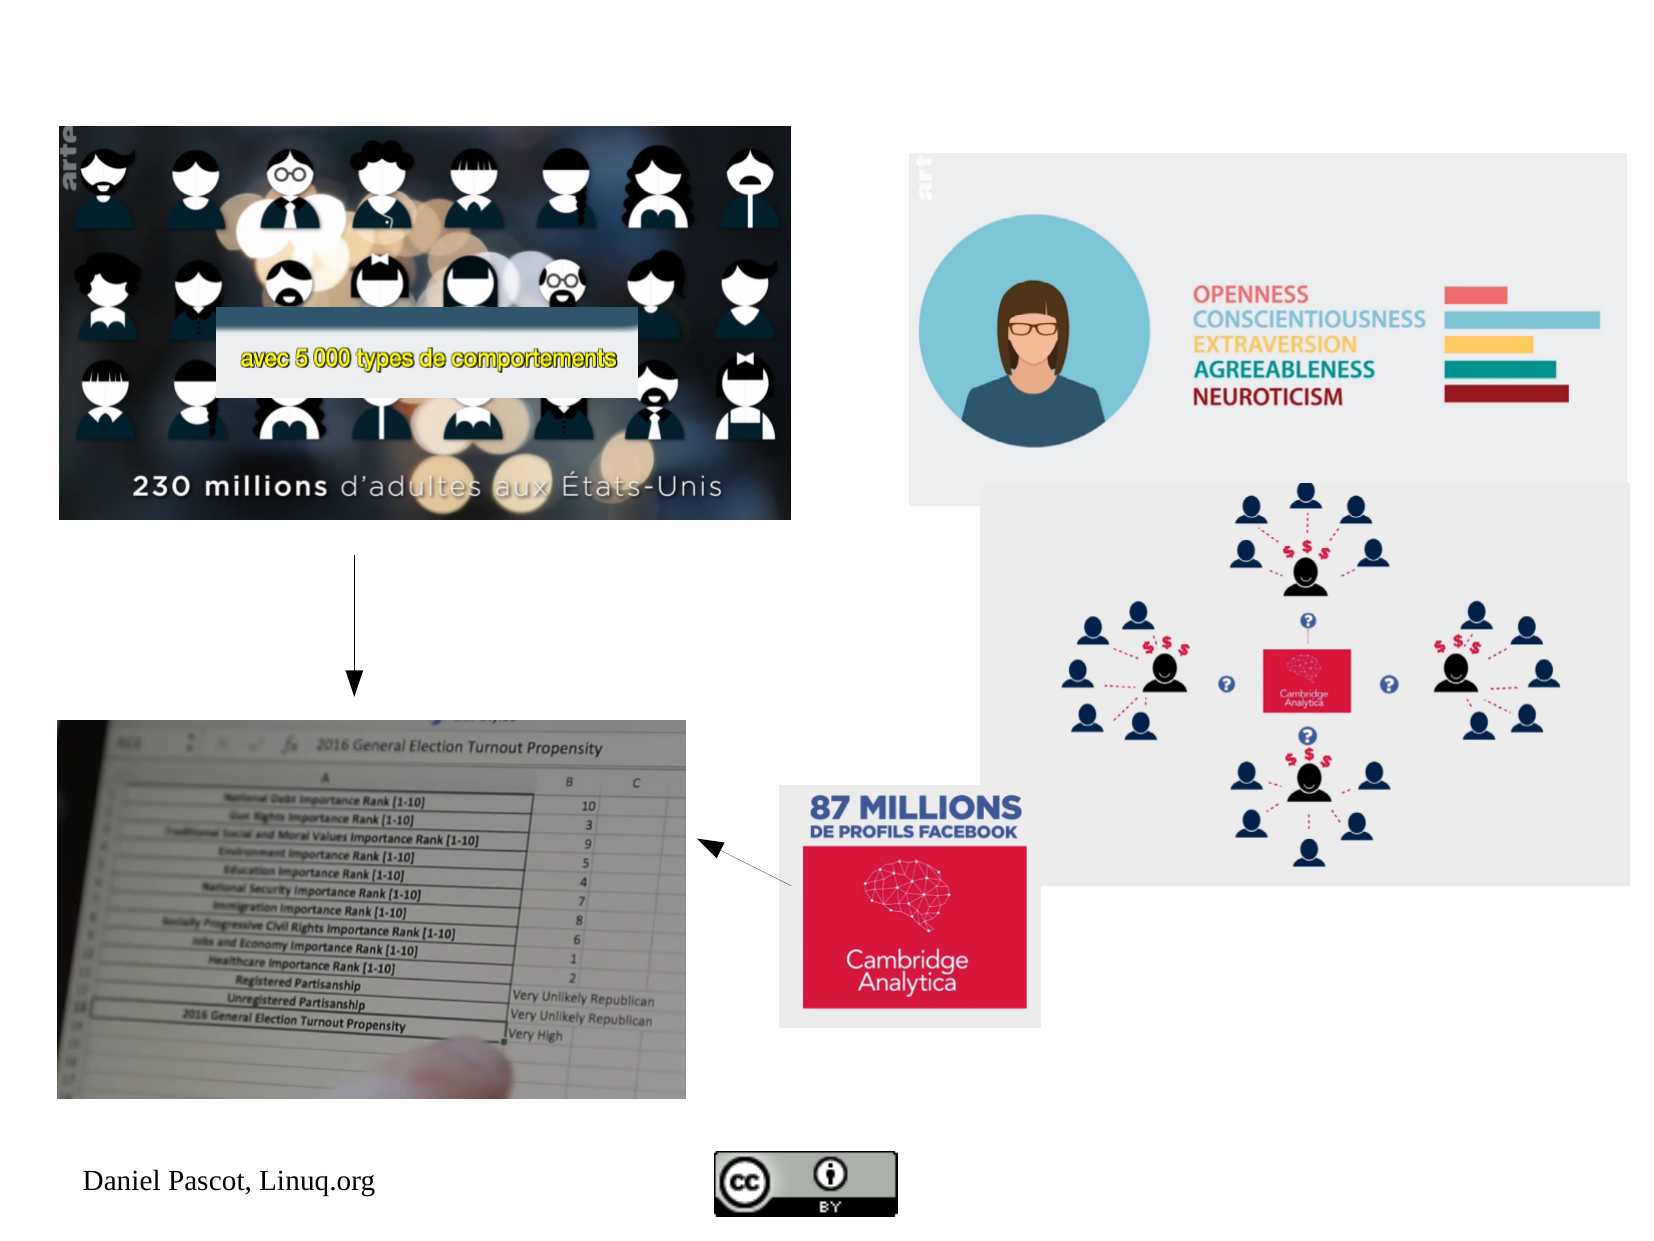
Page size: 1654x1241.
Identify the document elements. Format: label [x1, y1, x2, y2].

picture [714, 1151, 898, 1217]
picture [779, 153, 1630, 1028]
picture [57, 720, 686, 1099]
picture [59, 126, 791, 520]
